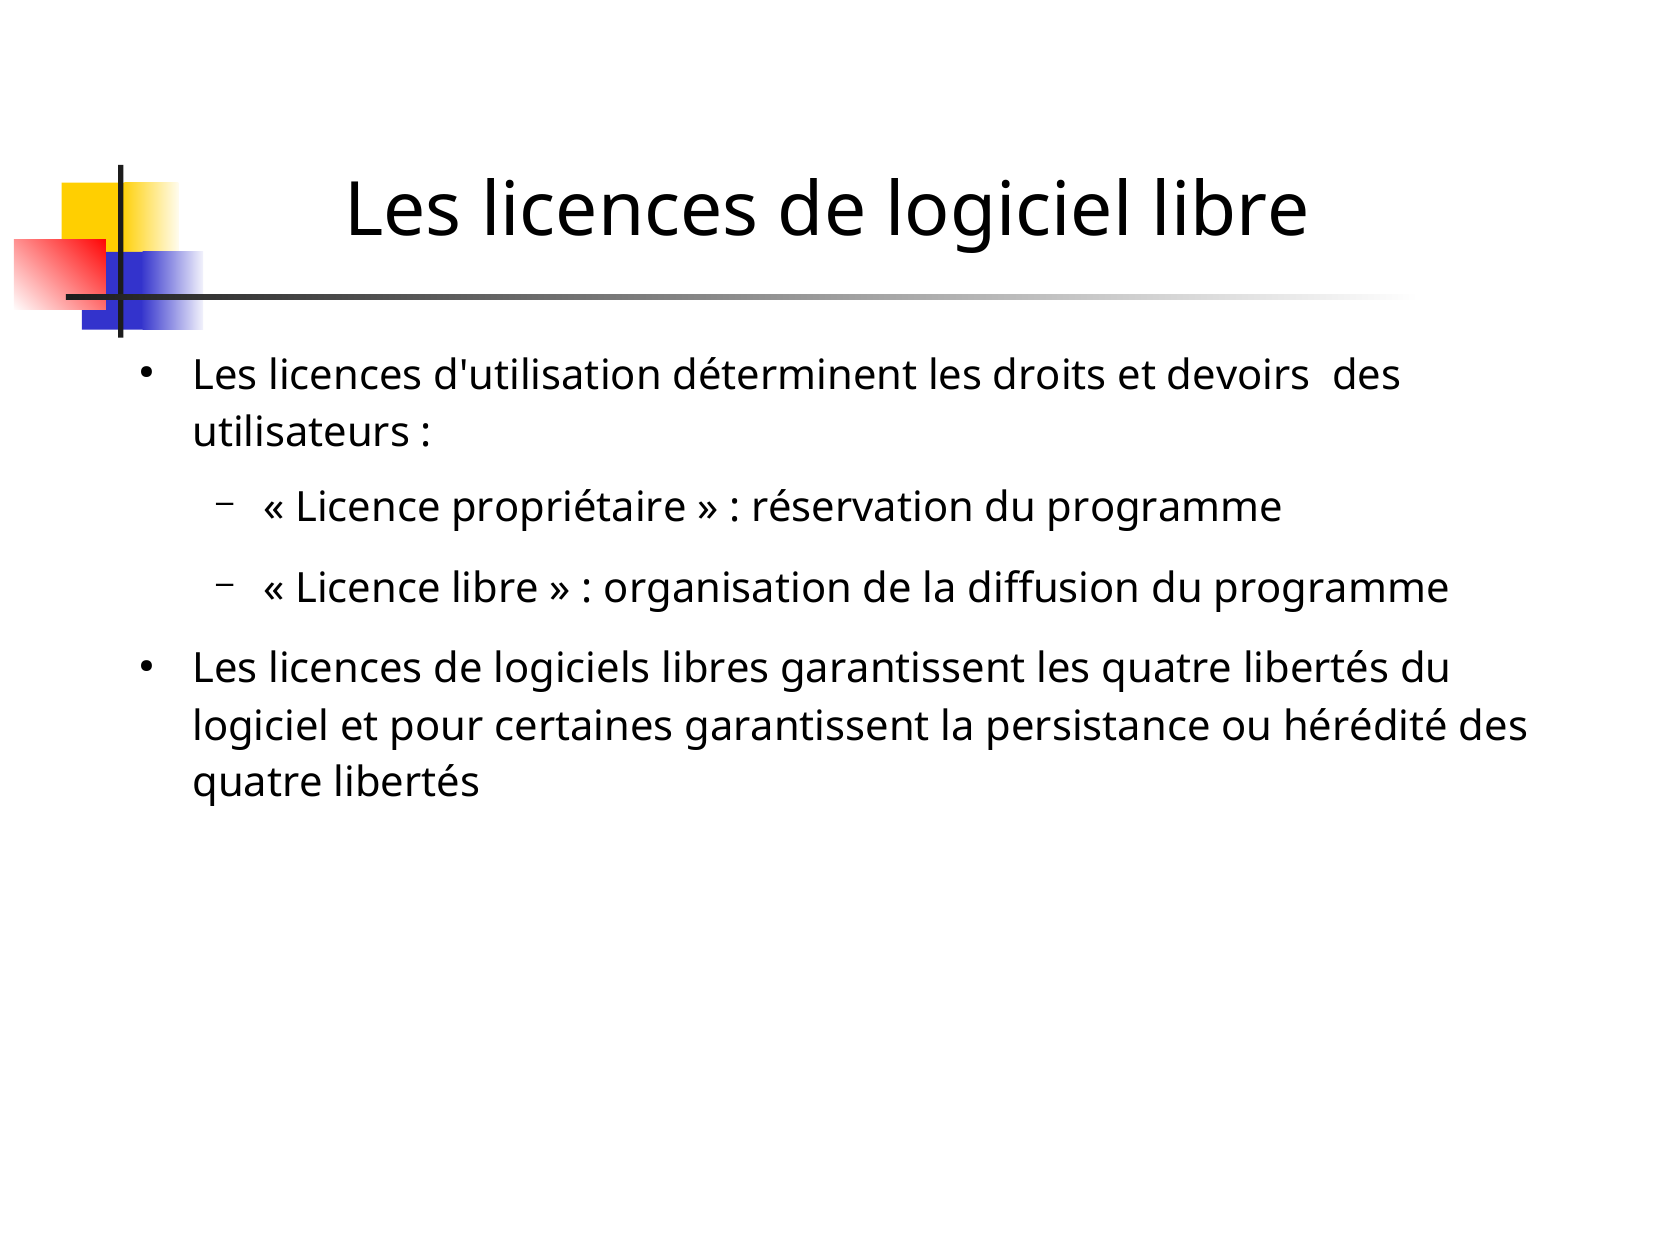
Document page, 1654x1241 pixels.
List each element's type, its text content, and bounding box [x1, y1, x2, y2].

title Les licences de logiciel libre [121, 102, 1534, 311]
list Les licences d'utilisation déterminent les droits et devoirs des utilisateurs : « Licence propriétaire » : réservation du programme « Licence libre » : organisation de la diffusion du programme Les licences de logiciels libres garantissent les quatre libertés du logiciel et pour certaines garantissent la persistance ou hérédité des quatre libertés [121, 344, 1534, 1187]
